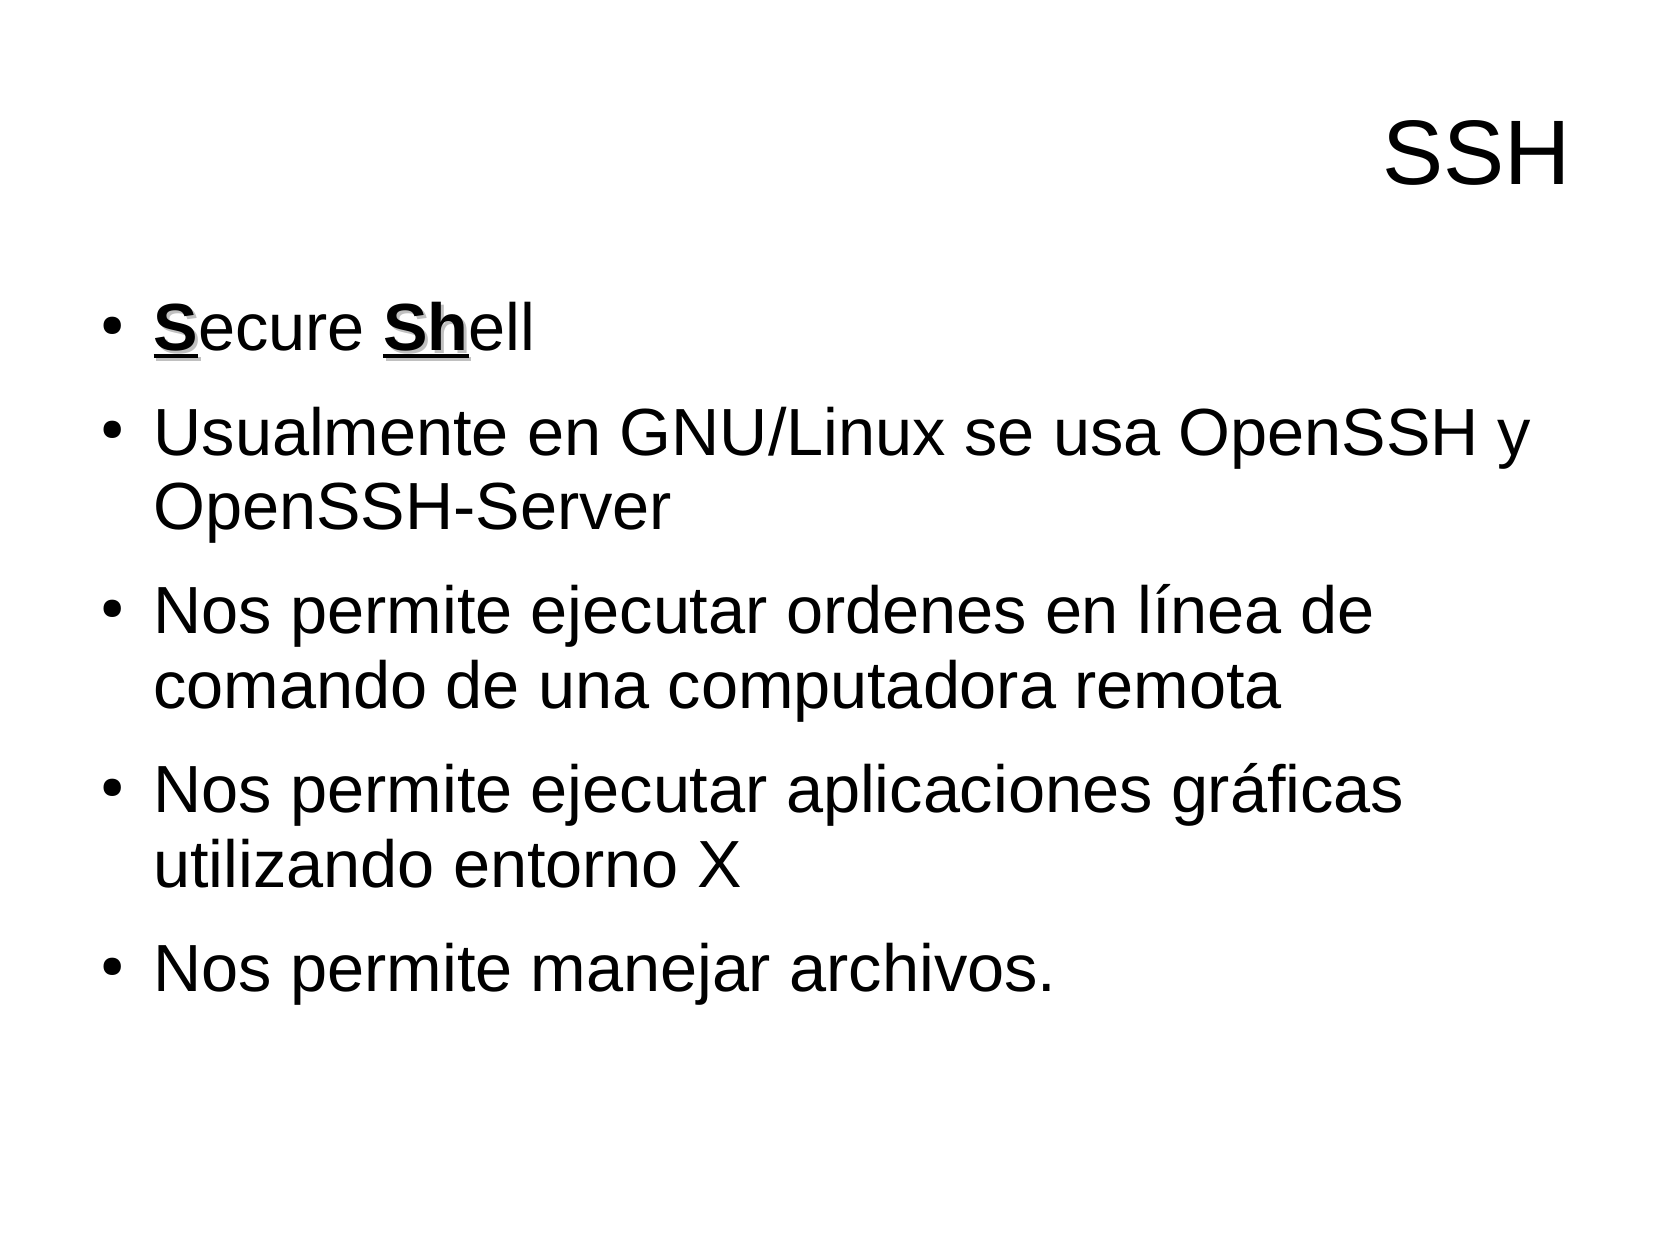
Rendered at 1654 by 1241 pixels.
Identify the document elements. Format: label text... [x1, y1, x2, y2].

title SSH [82, 49, 1571, 257]
list Secure Shell Usualmente en GNU/Linux se usa OpenSSH y OpenSSH-Server Nos permite ejecutar ordenes en línea de comando de una computadora remota Nos permite ejecutar aplicaciones gráficas utilizando entorno X Nos permite manejar archivos. [82, 290, 1571, 1109]
